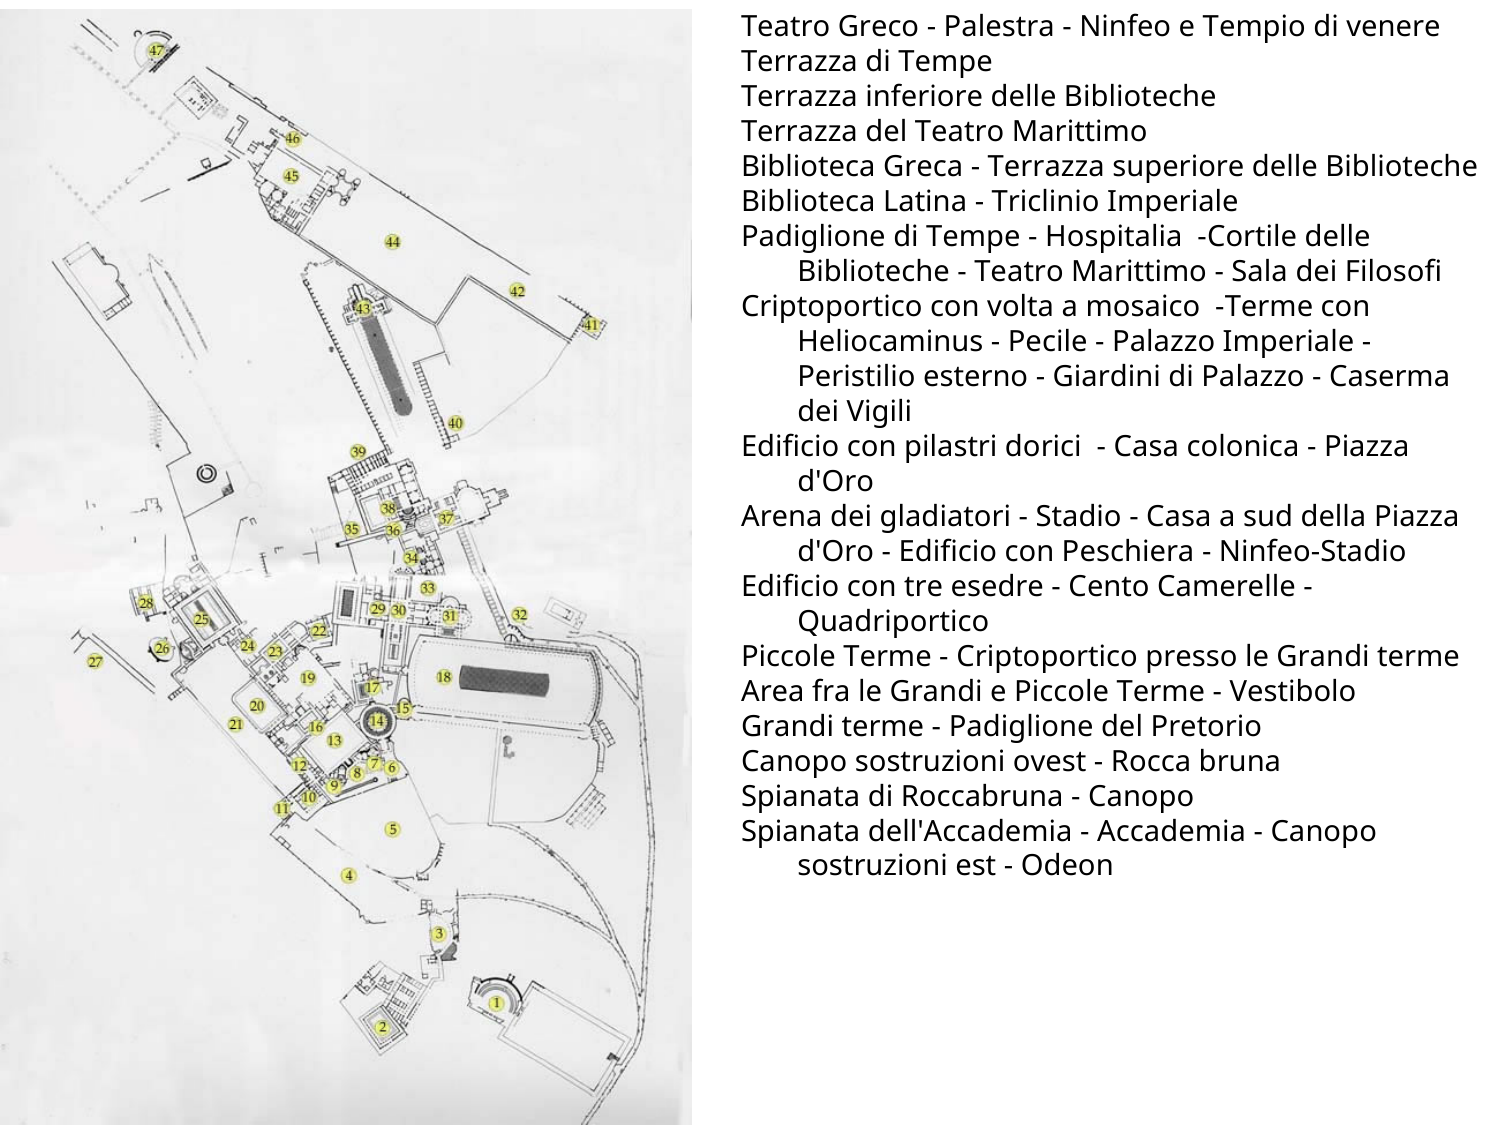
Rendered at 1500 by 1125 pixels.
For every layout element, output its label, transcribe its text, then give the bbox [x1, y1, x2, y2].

picture [0, 9, 692, 1125]
text_box Teatro Greco - Palestra - Ninfeo e Tempio di venere Terrazza di Tempe Terrazza inferiore delle Biblioteche Terrazza del Teatro Marittimo Biblioteca Greca - Terrazza superiore delle Biblioteche Biblioteca Latina - Triclinio Imperiale Padiglione di Tempe - Hospitalia -Cortile delle Biblioteche - Teatro Marittimo - Sala dei Filosofi Criptoportico con volta a mosaico -Terme con Heliocaminus - Pecile - Palazzo Imperiale - Peristilio esterno - Giardini di Palazzo - Caserma dei Vigili Edificio con pilastri dorici - Casa colonica - Piazza d'Oro Arena dei gladiatori - Stadio - Casa a sud della Piazza d'Oro - Edificio con Peschiera - Ninfeo-Stadio Edificio con tre esedre - Cento Camerelle - Quadriportico Piccole Terme - Criptoportico presso le Grandi terme Area fra le Grandi e Piccole Terme - Vestibolo Grandi terme - Padiglione del Pretorio Canopo sostruzioni ovest - Rocca bruna Spianata di Roccabruna - Canopo Spianata dell'Accademia - Accademia - Canopo sostruzioni est - Odeon [726, 0, 1500, 948]
